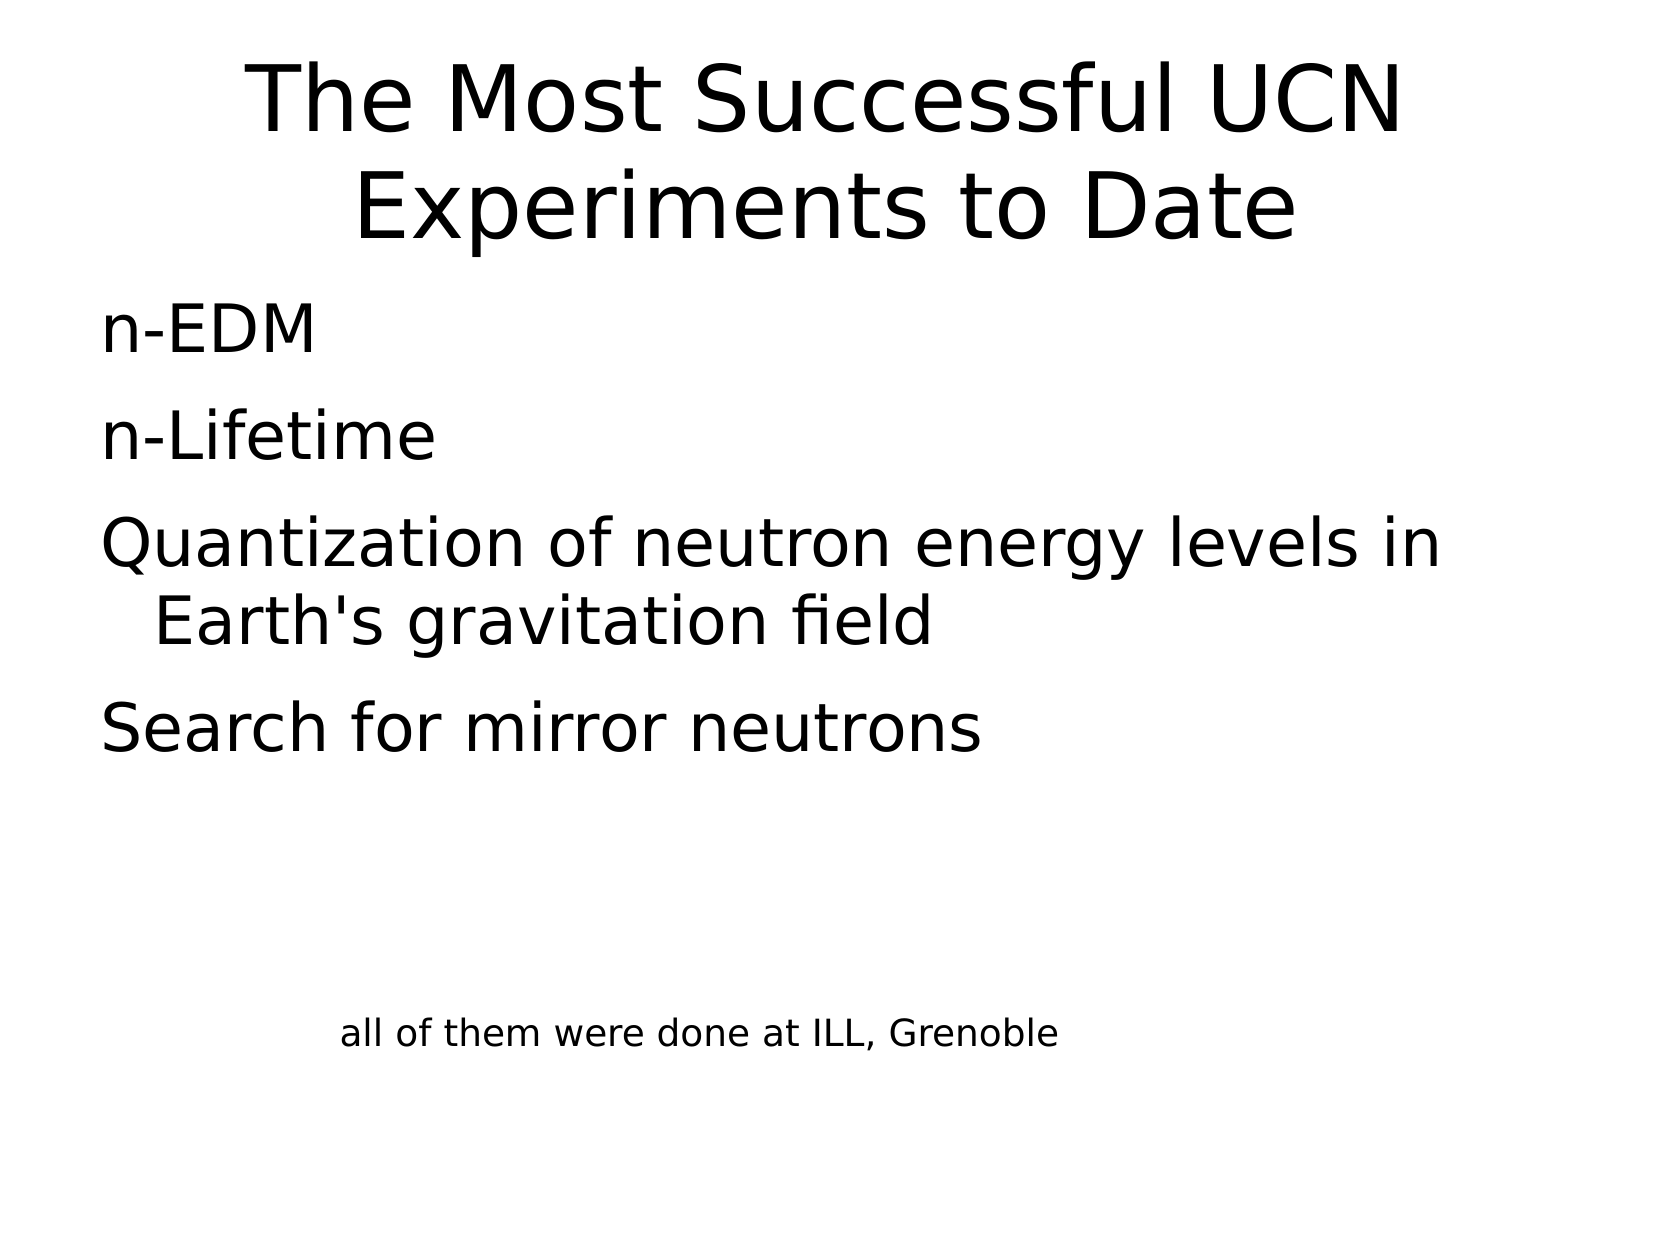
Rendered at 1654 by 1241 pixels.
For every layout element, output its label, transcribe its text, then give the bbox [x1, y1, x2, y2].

list n-EDM n-Lifetime Quantization of neutron energy levels in Earth's gravitation field Search for mirror neutrons [82, 290, 1571, 768]
text_box all of them were done at ILL, Grenoble [324, 1003, 1076, 1063]
title The Most Successful UCN Experiments to Date [82, 45, 1571, 261]
